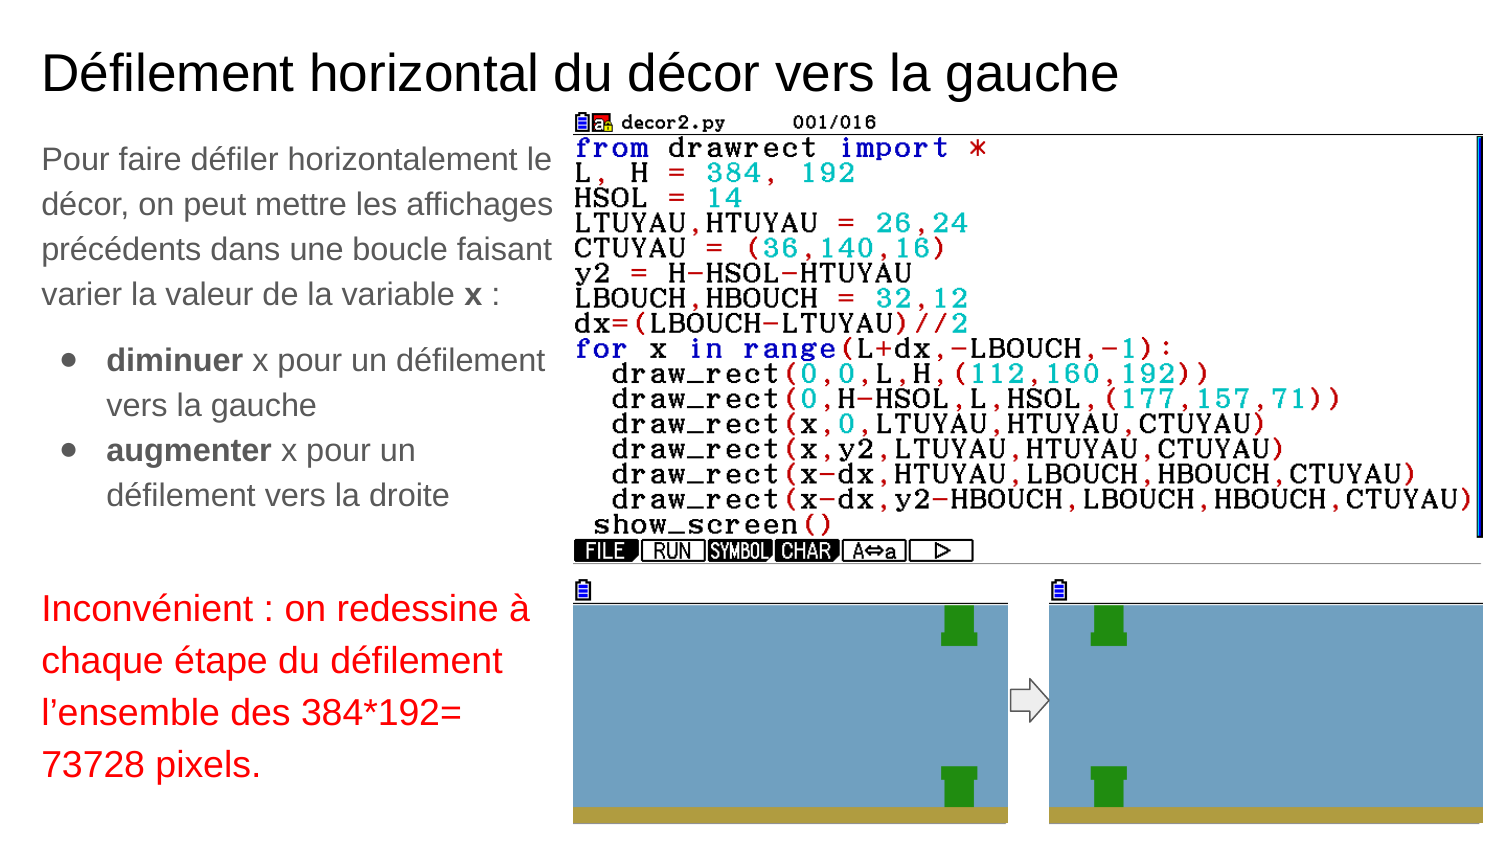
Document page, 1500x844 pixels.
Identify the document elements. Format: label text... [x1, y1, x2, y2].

picture [573, 578, 1008, 823]
picture [1049, 578, 1483, 823]
list Pour faire défiler horizontalement le décor, on peut mettre les affichages précédents dans une boucle faisant varier la valeur de la variable x : diminuer x pour un défilement vers la gauche augmenter x pour un défilement vers la droite [26, 116, 570, 562]
text_box [1010, 678, 1050, 723]
title Défilement horizontal du décor vers la gauche [26, 23, 1424, 117]
picture [573, 111, 1483, 563]
list Inconvénient : on redessine à chaque étape du défilement l’ensemble des 384*192= 73728 pixels. [26, 562, 570, 823]
